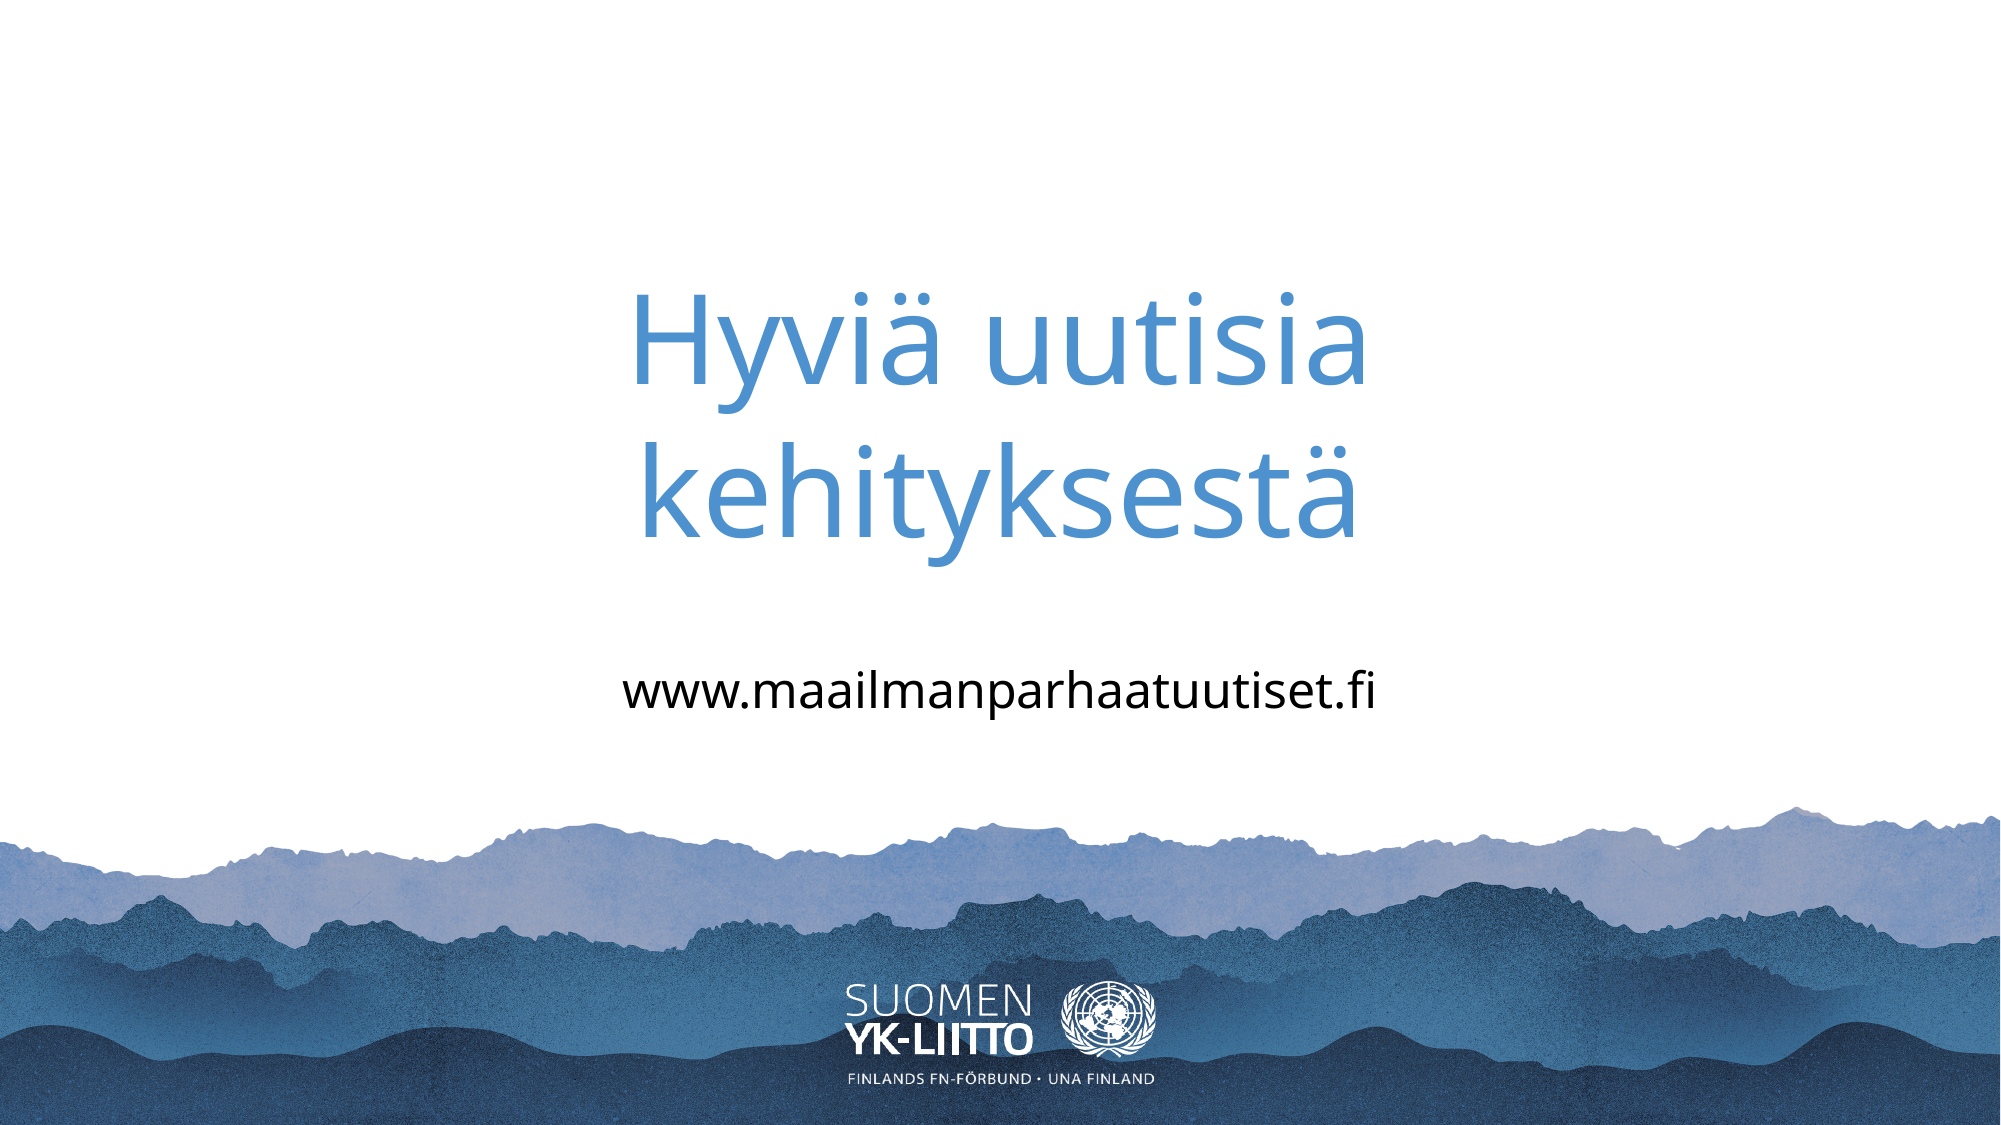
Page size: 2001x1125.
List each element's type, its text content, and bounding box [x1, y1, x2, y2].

title Hyviä uutisia kehityksestä [249, 184, 1750, 576]
subtitle www.maailmanparhaatuutiset.fi [249, 590, 1750, 863]
picture [844, 980, 1156, 1087]
